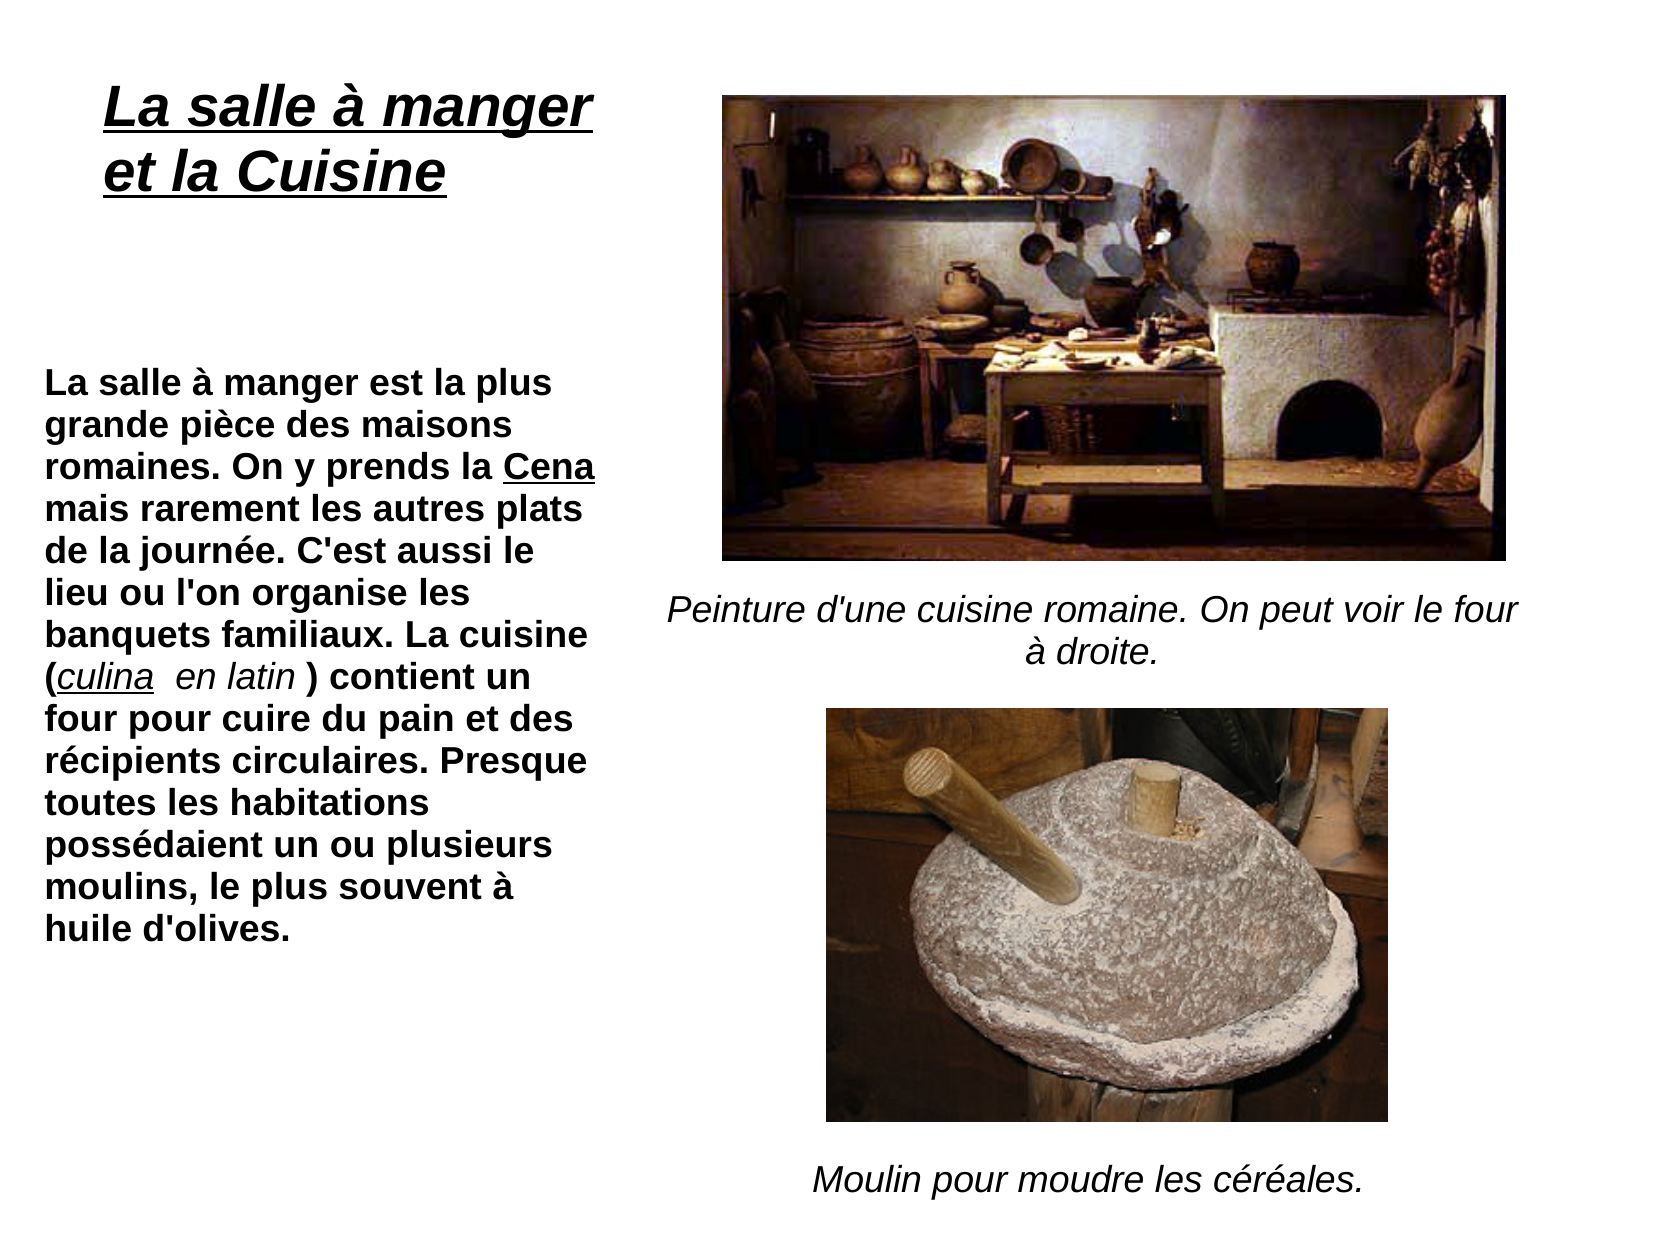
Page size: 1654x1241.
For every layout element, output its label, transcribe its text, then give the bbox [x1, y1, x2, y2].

text_box La salle à manger et la Cuisine [88, 66, 650, 214]
picture [826, 708, 1388, 1123]
text_box La salle à manger est la plus grande pièce des maisons romaines. On y prends la Cena mais rarement les autres plats de la journée. C'est aussi le lieu ou l'on organise les banquets familiaux. La cuisine (culina en latin ) contient un four pour cuire du pain et des récipients circulaires. Presque toutes les habitations possédaient un ou plusieurs moulins, le plus souvent à huile d'olives. [29, 354, 621, 975]
text_box Moulin pour moudre les céréales. [797, 1151, 1595, 1209]
text_box Peinture d'une cuisine romaine. On peut voir le four à droite. [649, 580, 1536, 680]
picture [722, 95, 1506, 562]
